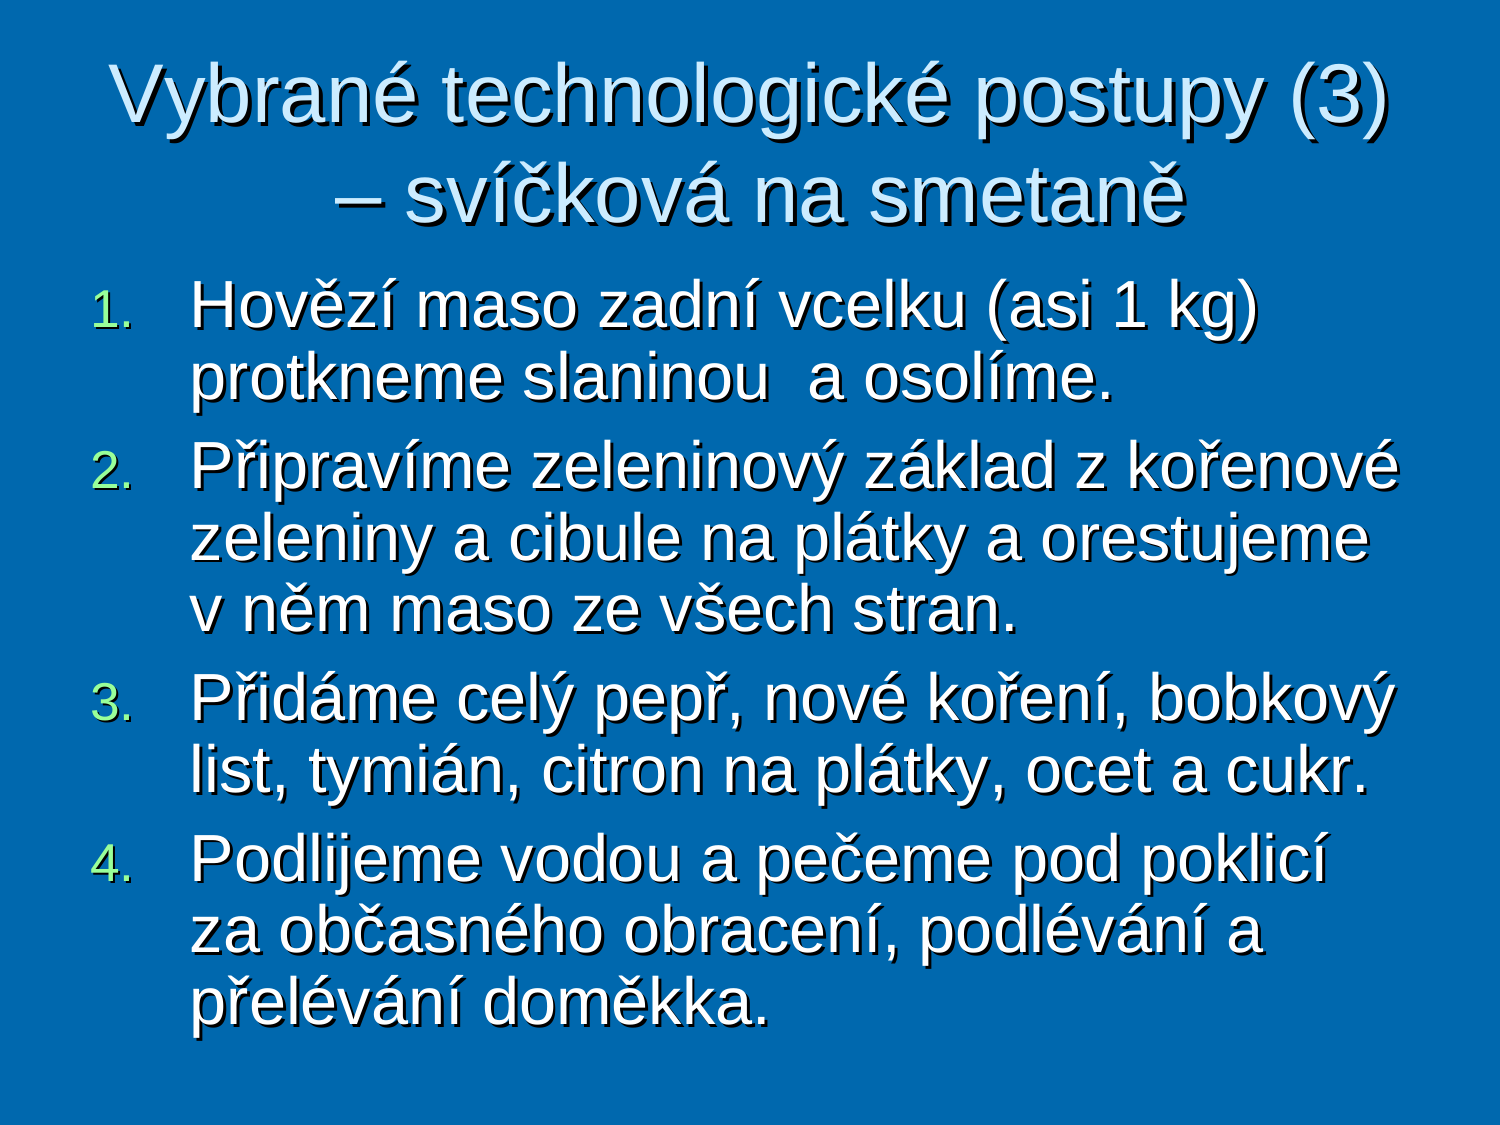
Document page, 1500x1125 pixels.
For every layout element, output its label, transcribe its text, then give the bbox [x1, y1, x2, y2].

title Vybrané technologické postupy (3) – svíčková na smetaně [75, 31, 1426, 247]
list Hovězí maso zadní vcelku (asi 1 kg) protkneme slaninou a osolíme. Připravíme zeleninový základ z kořenové zeleniny a cibule na plátky a orestujeme v něm maso ze všech stran. Přidáme celý pepř, nové koření, bobkový list, tymián, citron na plátky, ocet a cukr. Podlijeme vodou a pečeme pod poklicí za občasného obracení, podlévání a přelévání doměkka. [75, 262, 1426, 1047]
